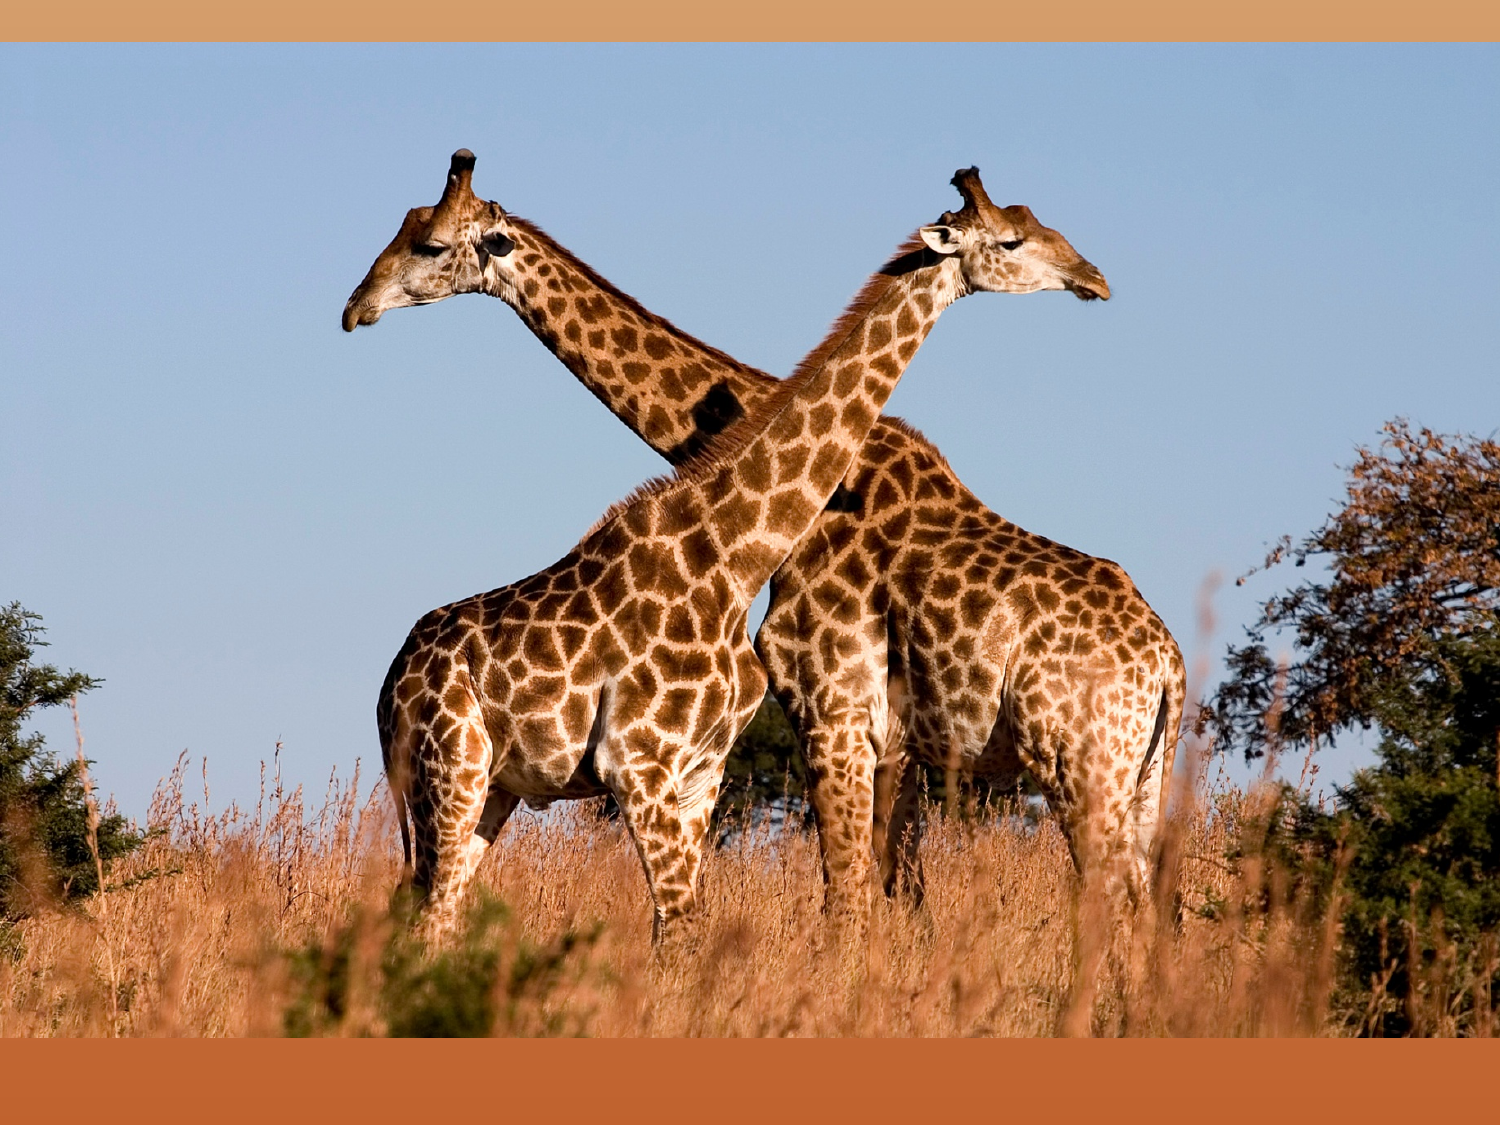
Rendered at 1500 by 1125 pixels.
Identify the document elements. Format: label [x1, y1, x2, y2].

picture [0, 42, 1500, 1038]
